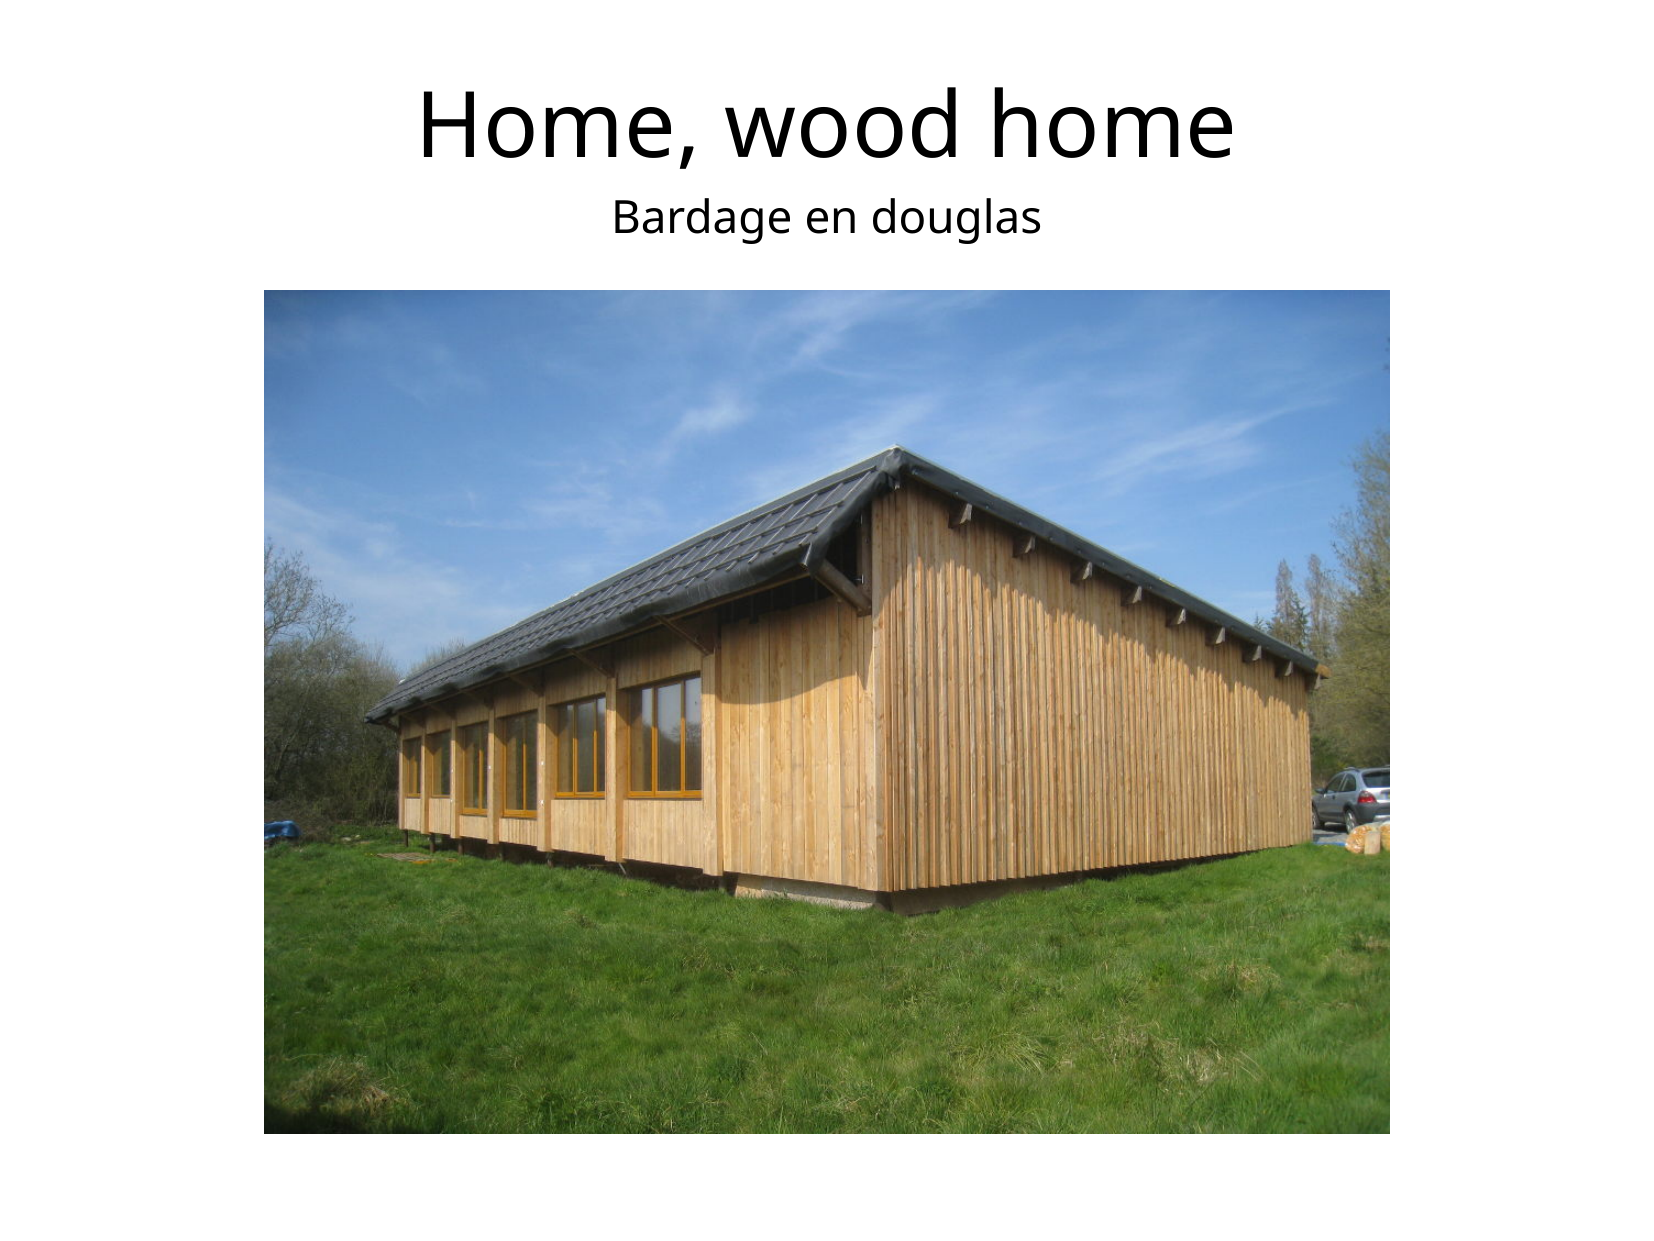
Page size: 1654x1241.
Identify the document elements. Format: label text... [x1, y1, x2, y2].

title Home, wood home Bardage en douglas [82, 49, 1571, 257]
picture [264, 290, 1390, 1134]
